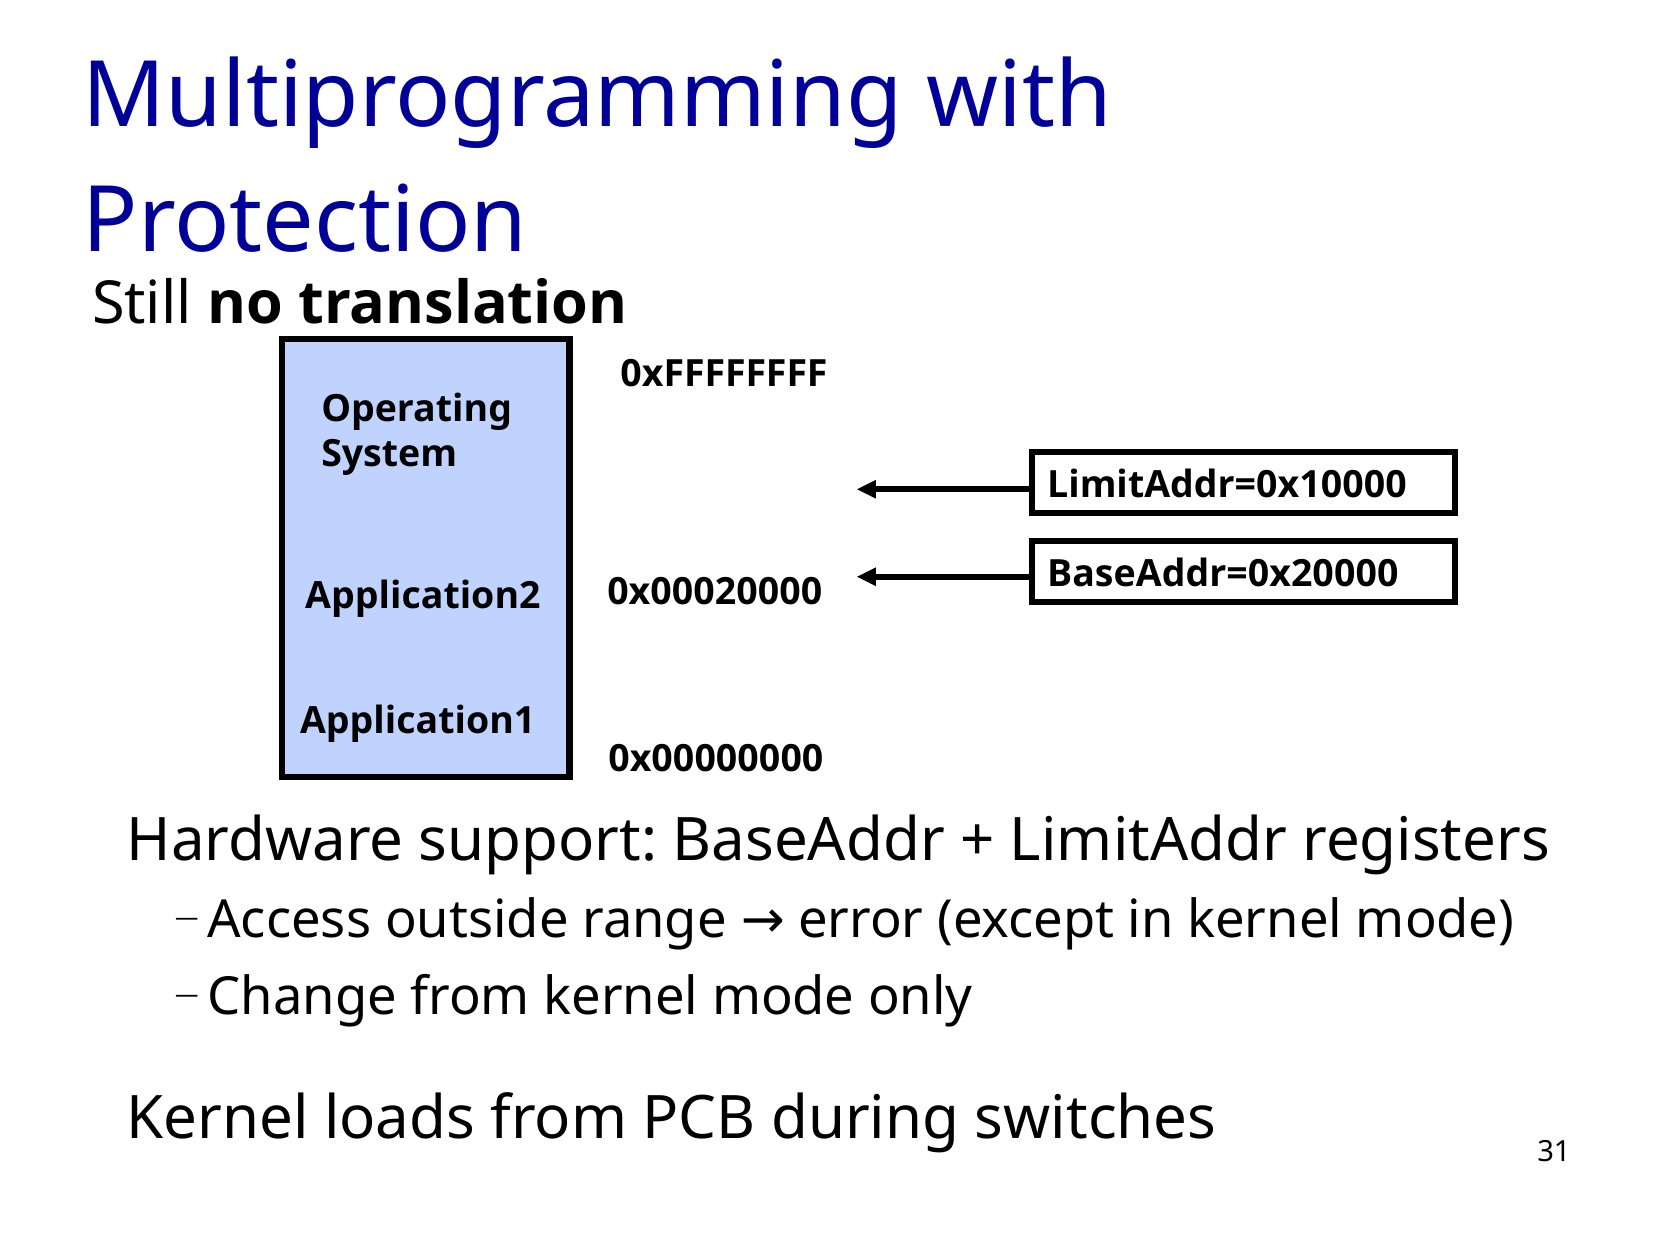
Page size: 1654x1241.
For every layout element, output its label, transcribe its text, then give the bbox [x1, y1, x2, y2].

list Hardware support: BaseAddr + LimitAddr registers Access outside range → error (except in kernel mode) Change from kernel mode only Kernel loads from PCB during switches [94, 800, 1606, 1156]
title Multiprogramming with Protection [82, 49, 1571, 257]
text_box LimitAddr=0x10000 [1032, 451, 1456, 513]
text_box Operating System [306, 376, 528, 482]
list Still no translation [60, 260, 1571, 342]
text_box 0xFFFFFFFF [605, 341, 843, 402]
text_box 0x00020000 [592, 559, 838, 620]
text_box 0x00000000 [593, 726, 839, 787]
text_box BaseAddr=0x20000 [1032, 540, 1456, 602]
text_box Application1 [285, 689, 551, 749]
text_box [282, 339, 570, 777]
text_box Application2 [290, 564, 556, 624]
